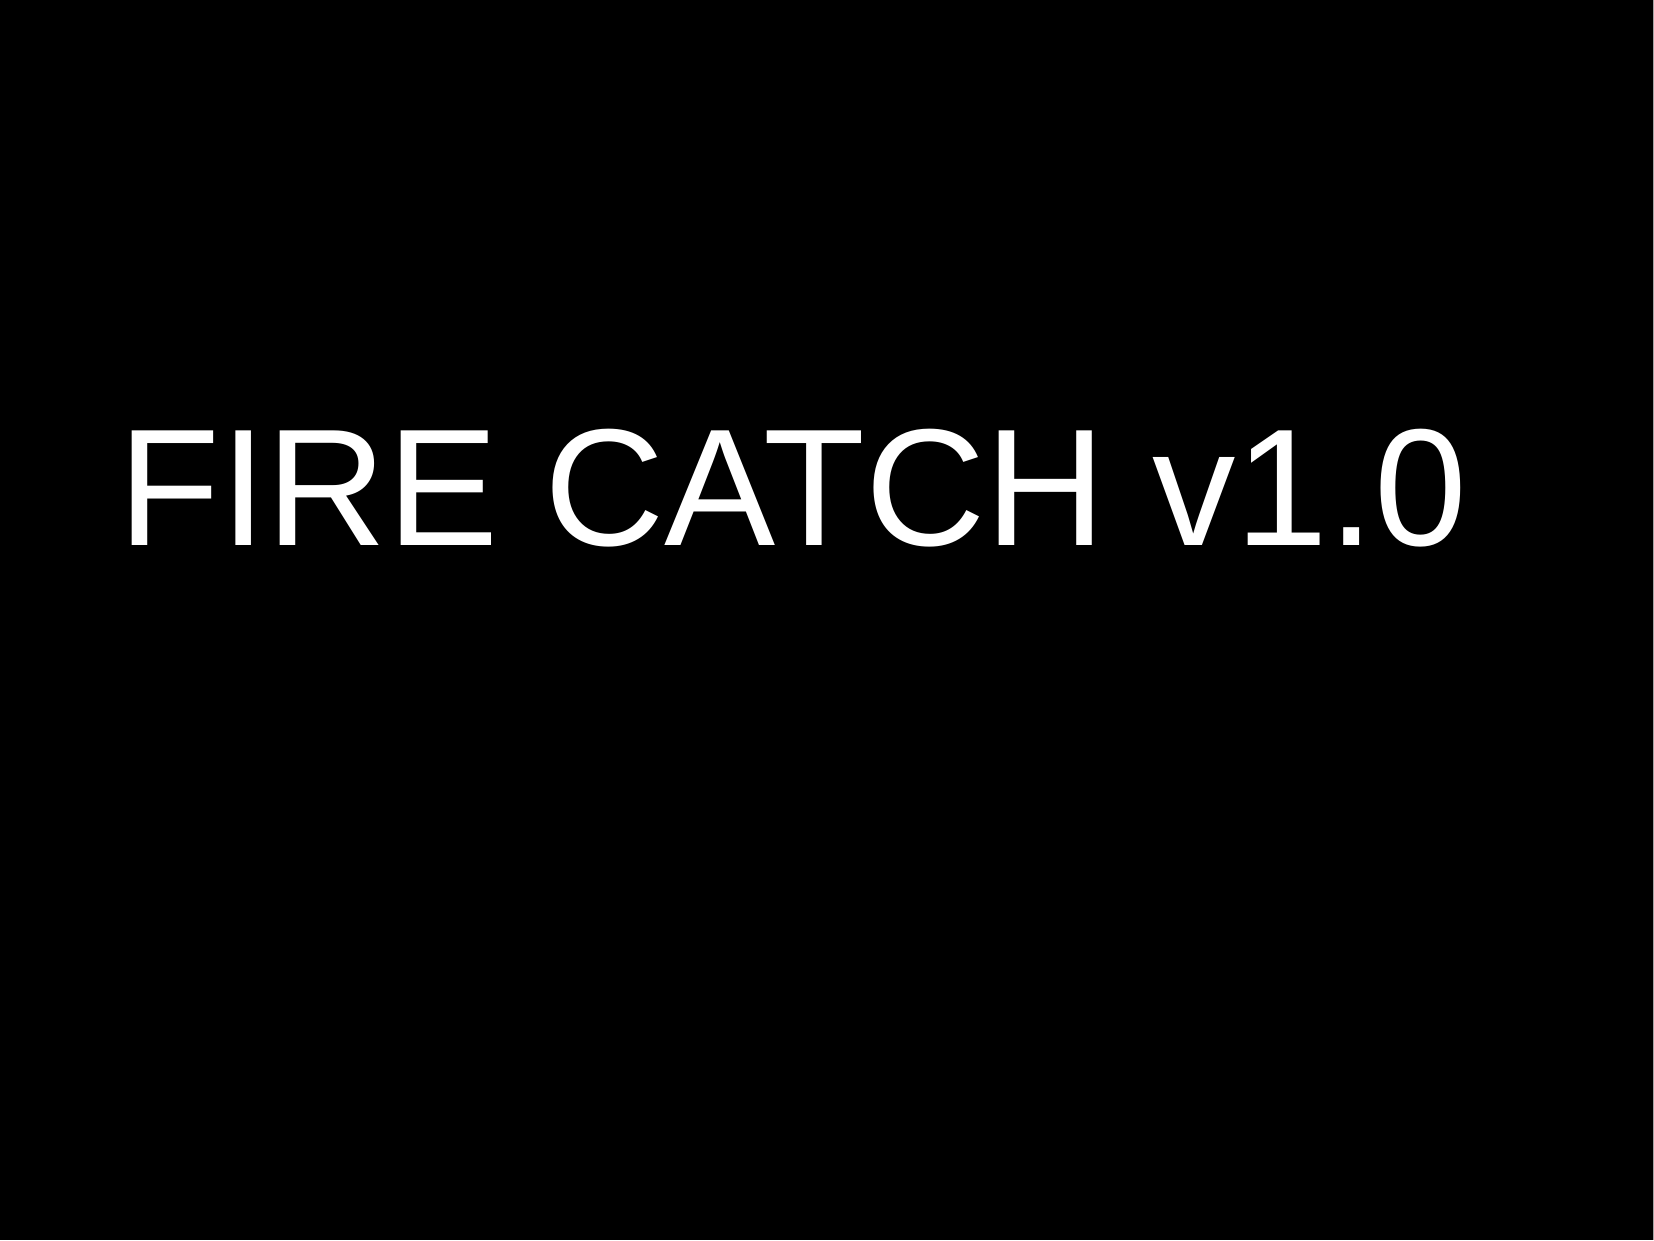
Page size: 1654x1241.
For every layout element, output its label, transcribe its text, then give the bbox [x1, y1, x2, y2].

title FIRE CATCH v1.0 [49, 383, 1538, 591]
